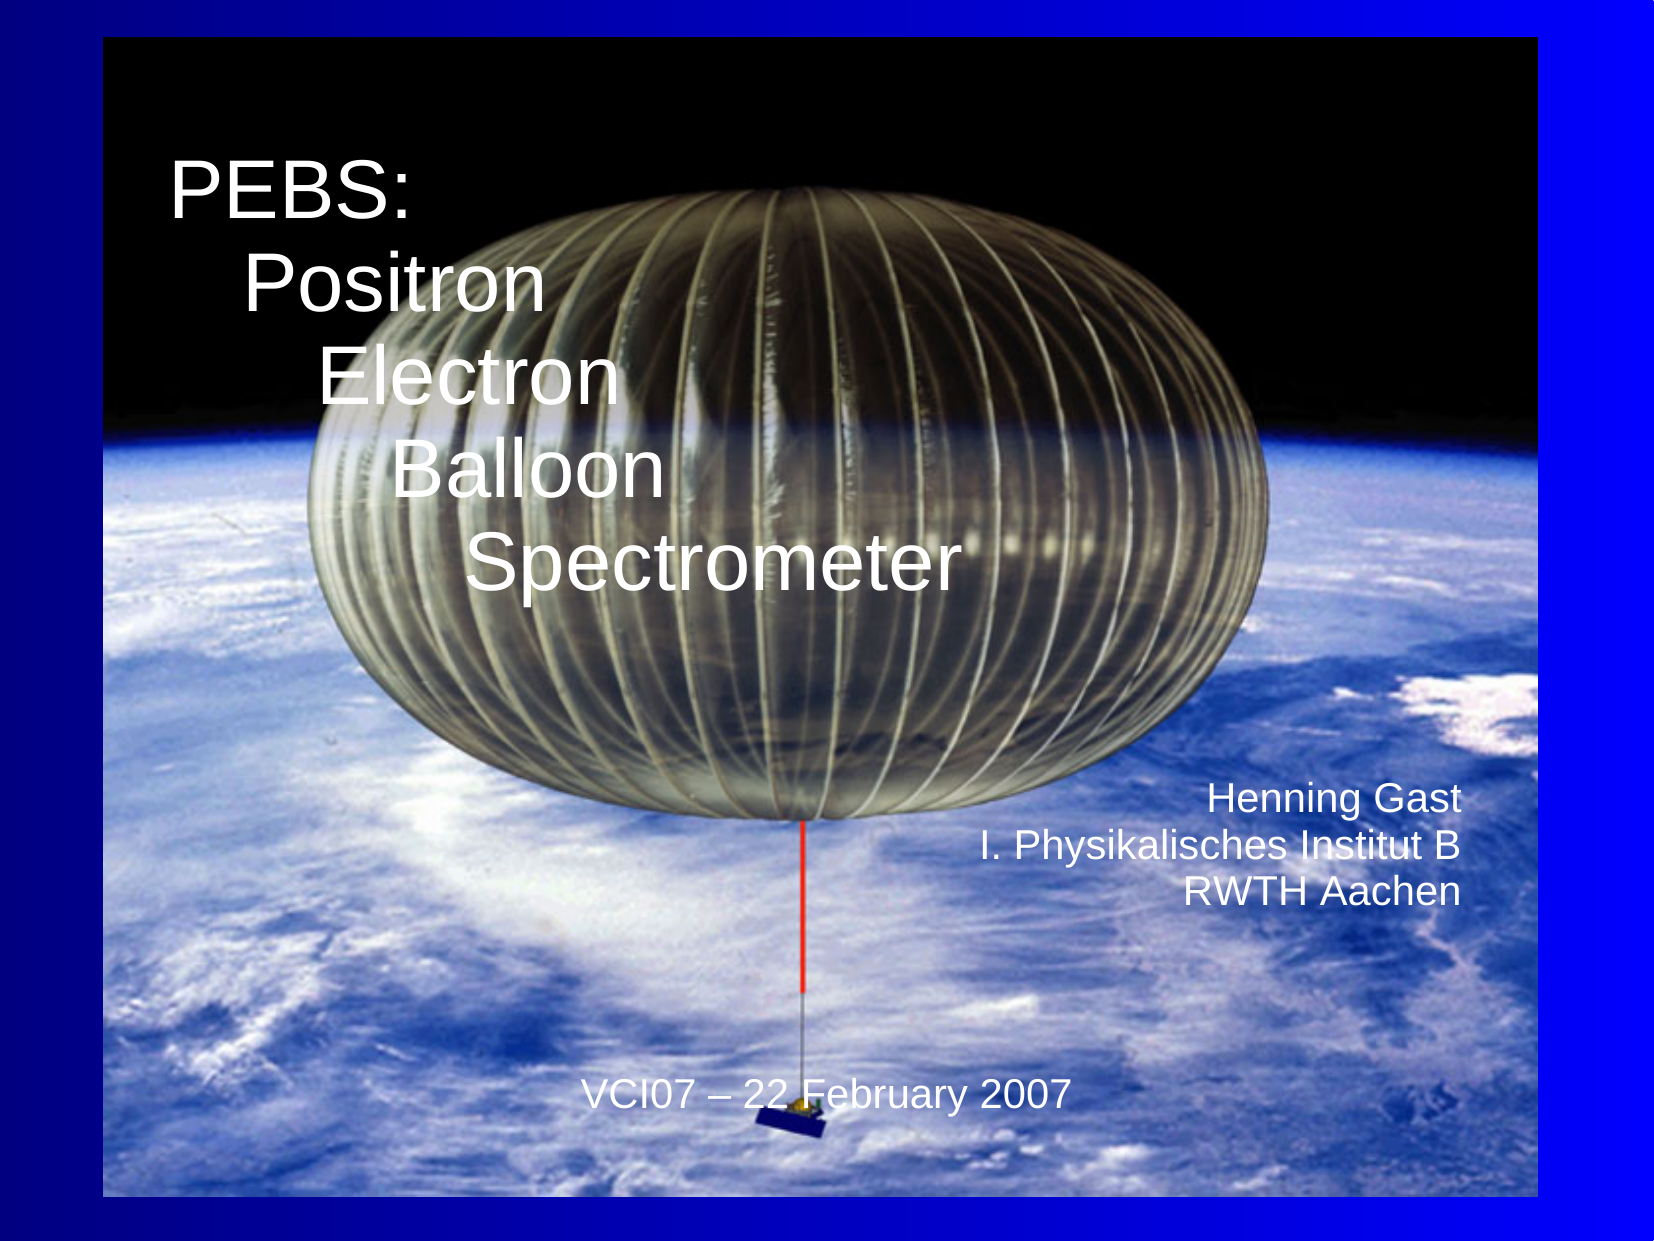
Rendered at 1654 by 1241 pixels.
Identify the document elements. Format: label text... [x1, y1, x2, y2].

text_box VCI07 – 22 February 2007 [501, 1062, 1152, 1152]
text_box PEBS: Positron Electron Balloon Spectrometer [153, 135, 1512, 768]
picture [103, 37, 1538, 1197]
text_box Henning Gast I. Physikalisches Institut B RWTH Aachen [826, 767, 1477, 969]
